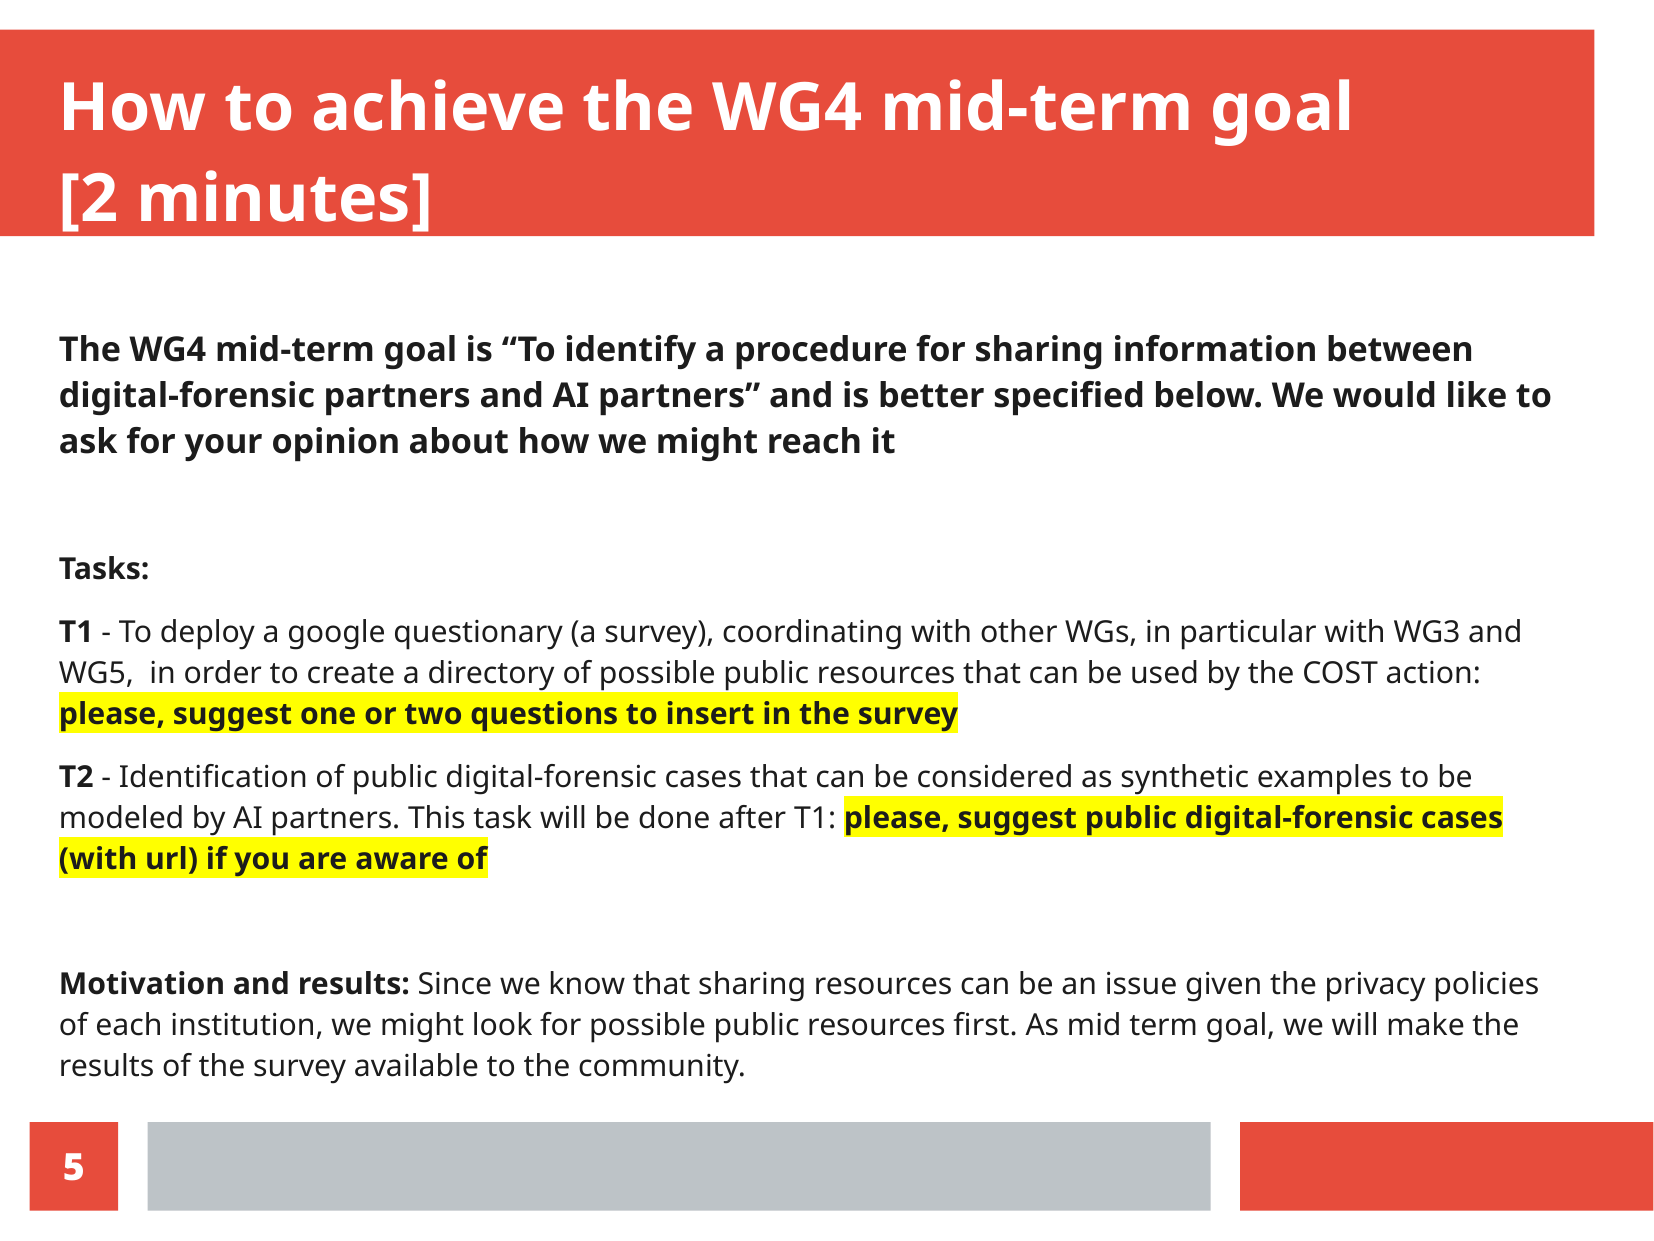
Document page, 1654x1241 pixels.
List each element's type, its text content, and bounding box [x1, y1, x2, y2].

list The WG4 mid-term goal is “To identify a procedure for sharing information between digital-forensic partners and AI partners” and is better specified below. We would like to ask for your opinion about how we might reach it Tasks: T1 - To deploy a google questionary (a survey), coordinating with other WGs, in particular with WG3 and WG5, in order to create a directory of possible public resources that can be used by the COST action: please, suggest one or two questions to insert in the survey T2 - Identification of public digital-forensic cases that can be considered as synthetic examples to be modeled by AI partners. This task will be done after T1: please, suggest public digital-forensic cases (with url) if you are aware of Motivation and results: Since we know that sharing resources can be an issue given the privacy policies of each institution, we might look for possible public resources first. As mid term goal, we will make the results of the survey available to the community. [59, 324, 1565, 1093]
title How to achieve the WG4 mid-term goal [2 minutes] [59, 59, 1595, 207]
